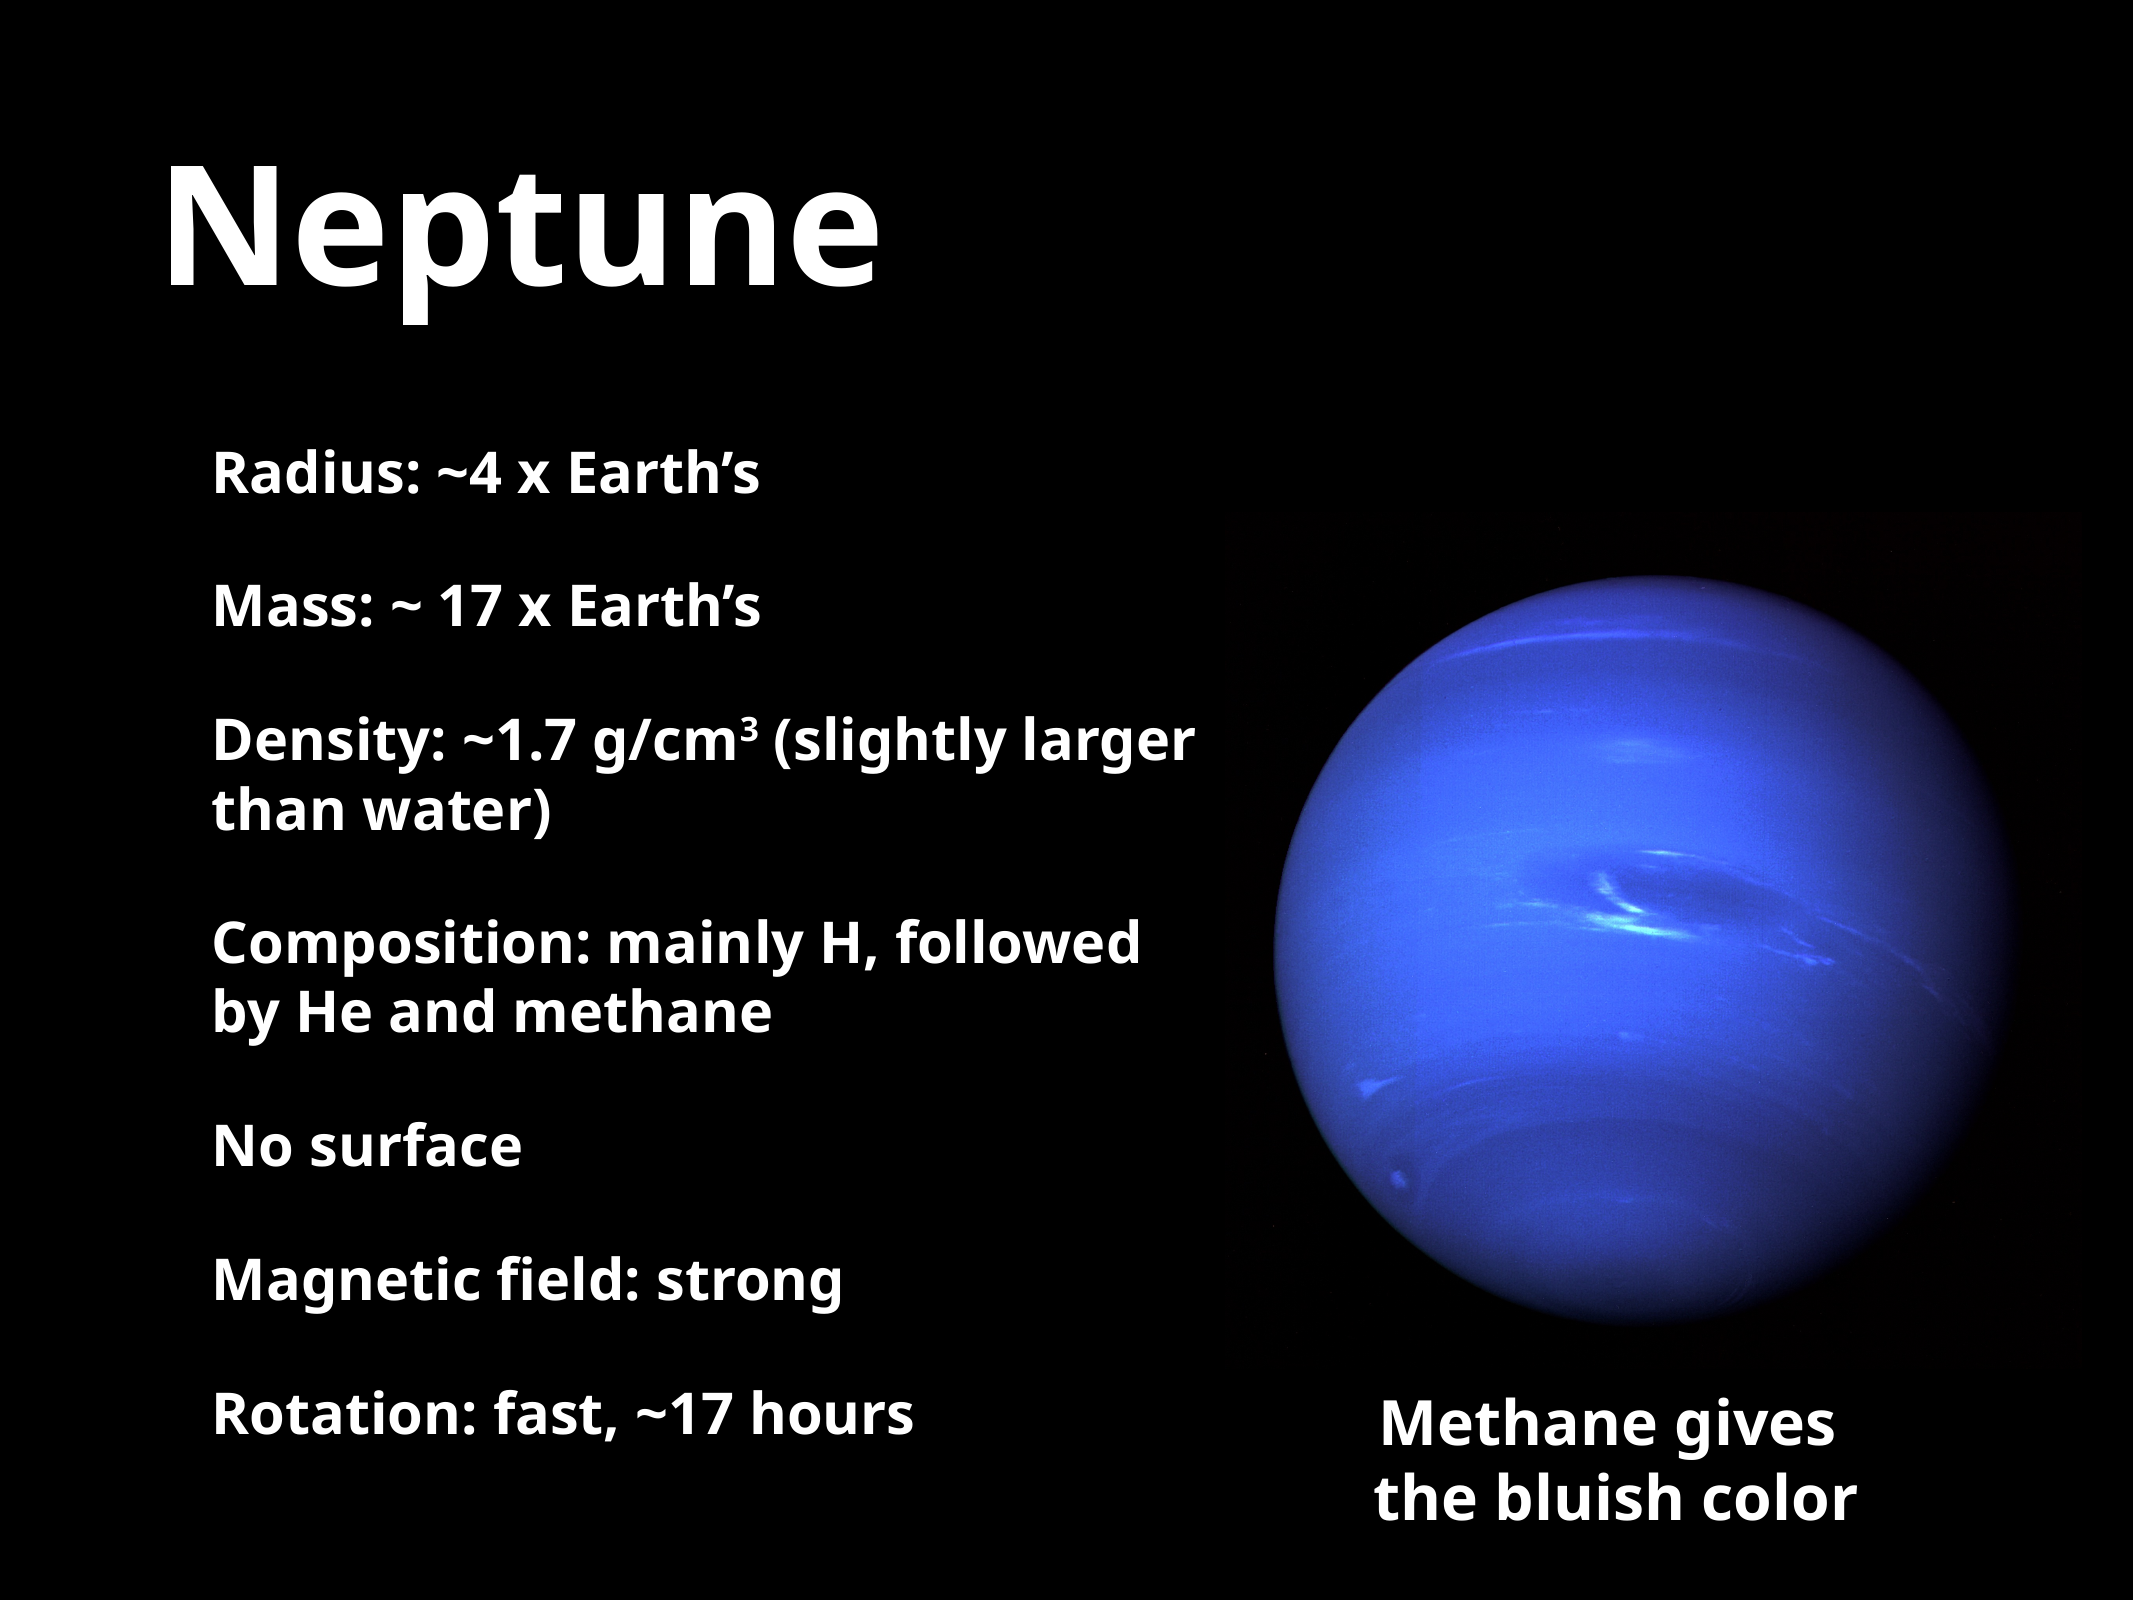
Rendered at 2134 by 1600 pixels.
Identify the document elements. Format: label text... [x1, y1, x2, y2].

title Neptune [156, 41, 1978, 396]
picture [1225, 512, 2082, 1369]
text_box Methane gives the bluish color [1365, 1374, 1868, 1542]
list Radius: ~4 x Earth’s Mass: ~ 17 x Earth’s Density: ~1.7 g/cm3 (slightly larger than water) Composition: mainly H, followed by He and methane No surface Magnetic field: strong Rotation: fast, ~17 hours [156, 425, 1201, 1457]
